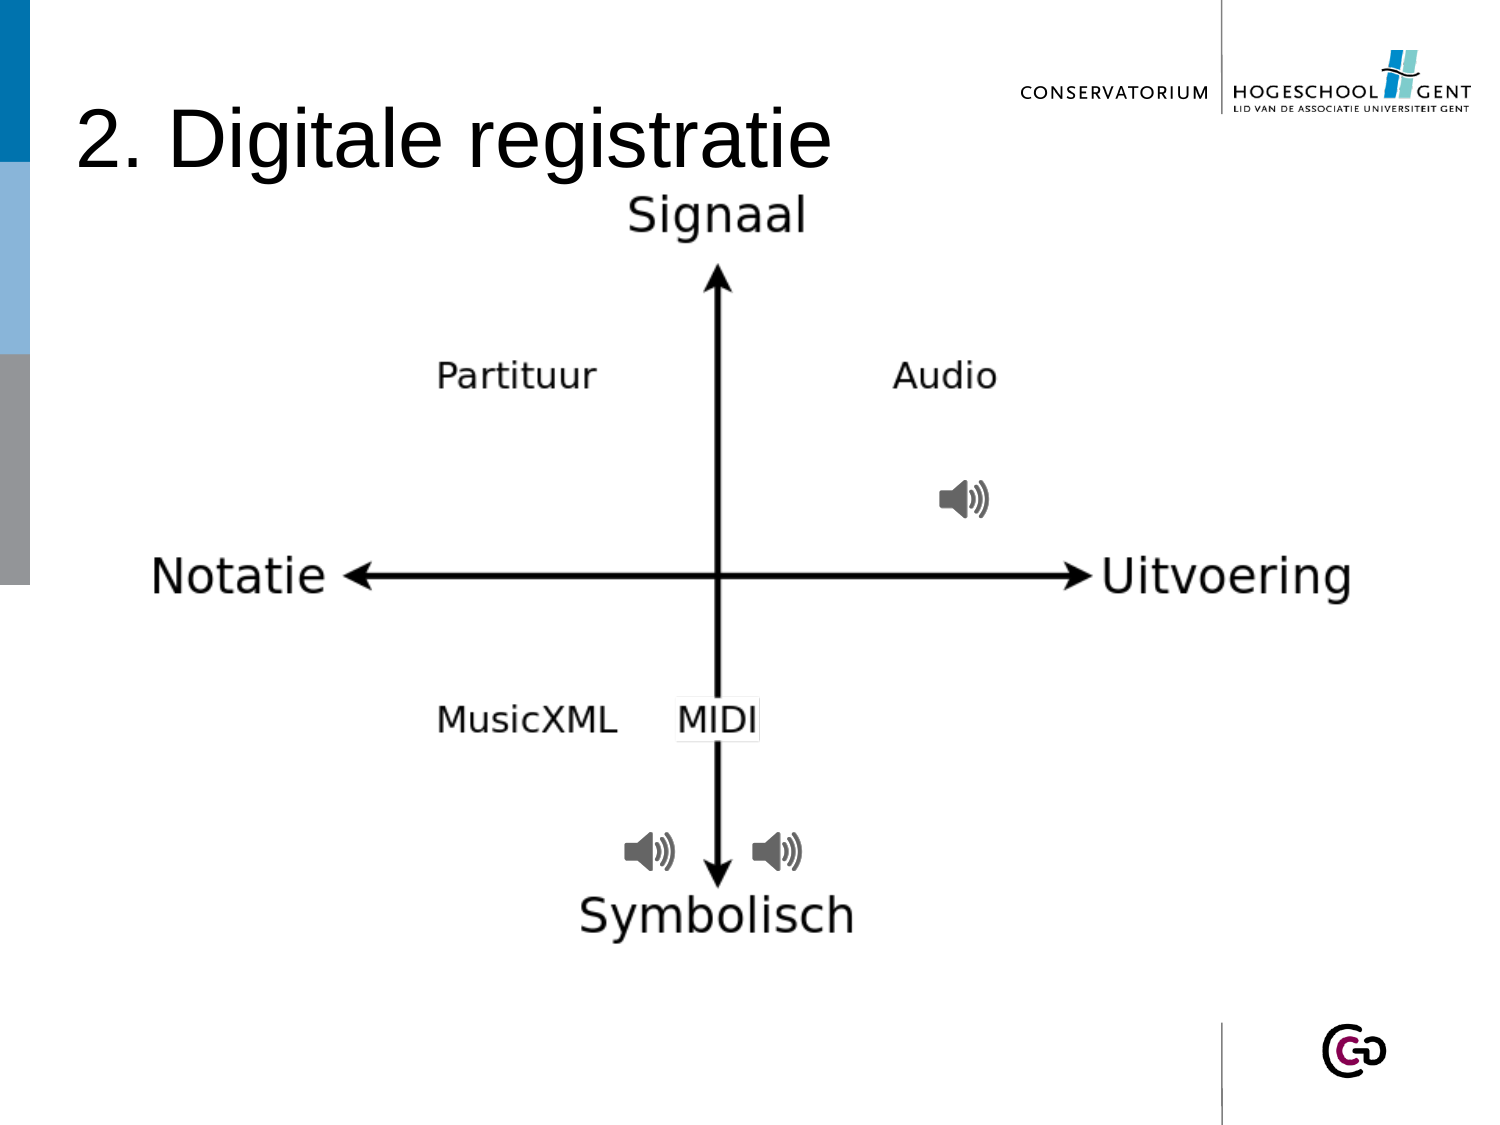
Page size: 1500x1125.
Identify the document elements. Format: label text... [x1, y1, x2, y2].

title 2. Digitale registratie [75, 44, 1425, 233]
picture [0, 162, 30, 585]
picture [150, 187, 1351, 947]
picture [1298, 1011, 1410, 1090]
picture [1425, 50, 1471, 112]
